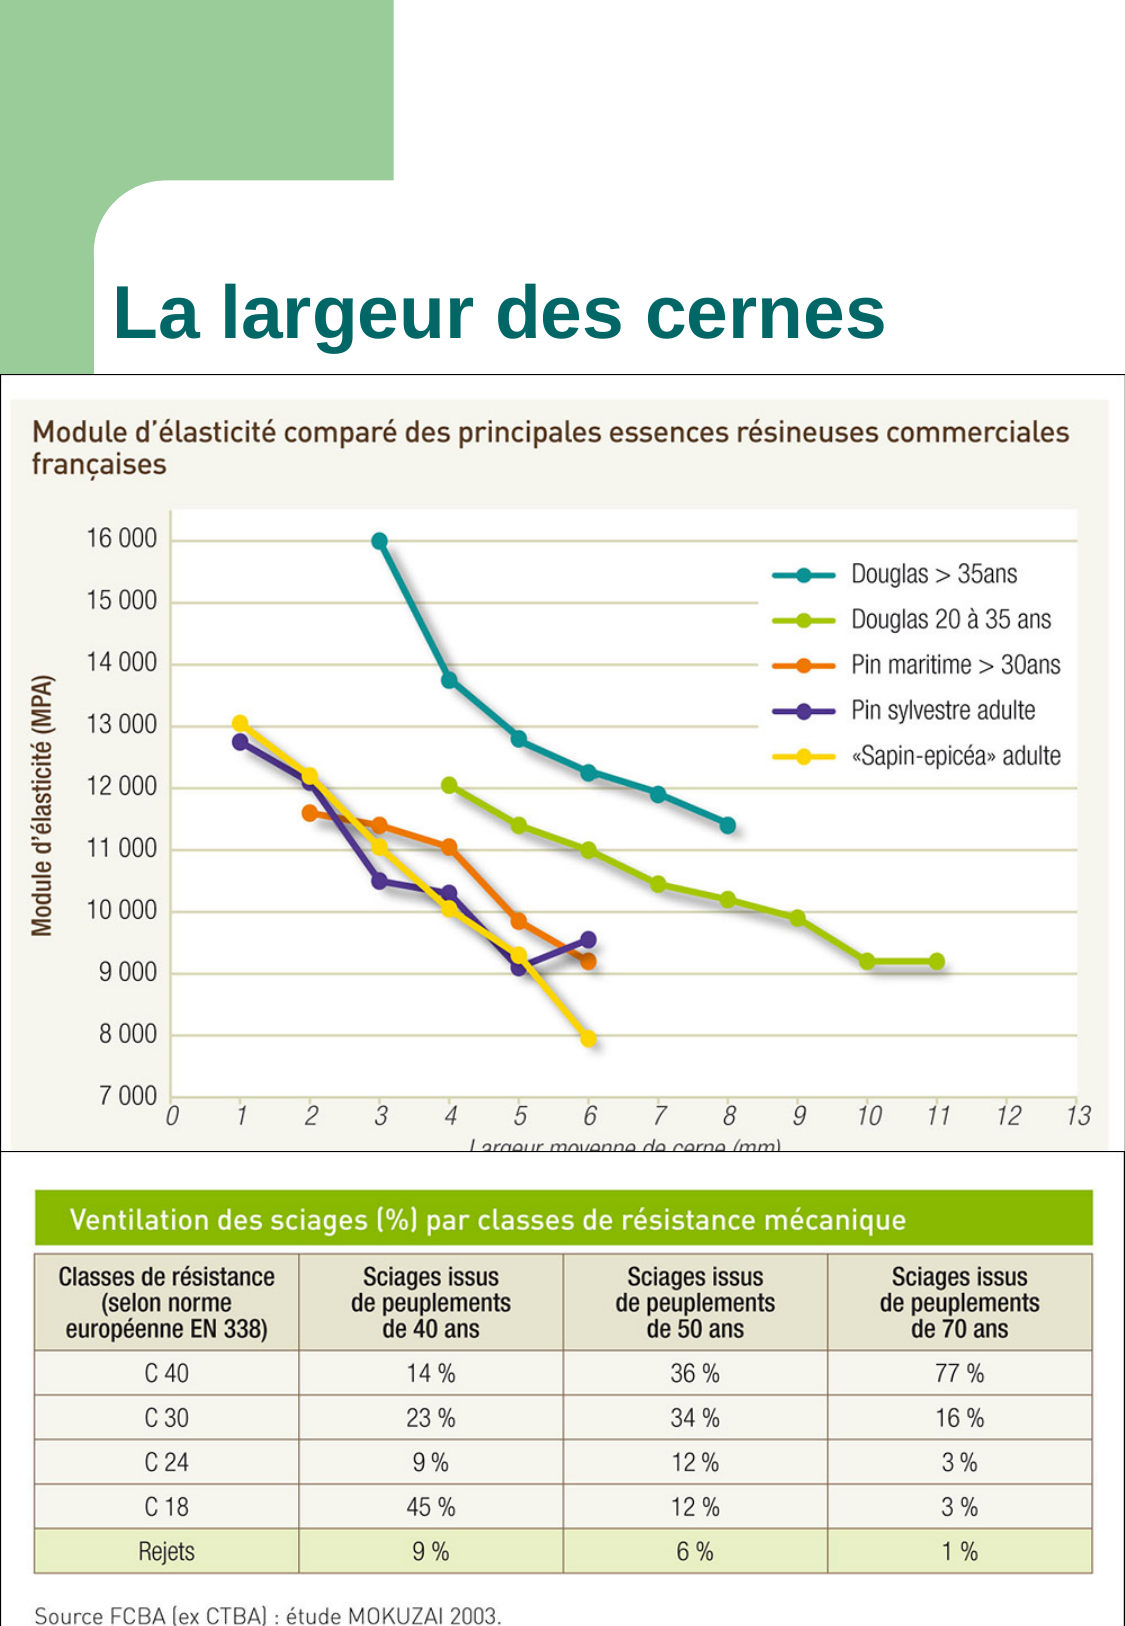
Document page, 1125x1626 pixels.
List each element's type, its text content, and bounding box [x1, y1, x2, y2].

picture [0, 374, 1125, 1626]
title La largeur des cernes [112, 180, 1097, 374]
